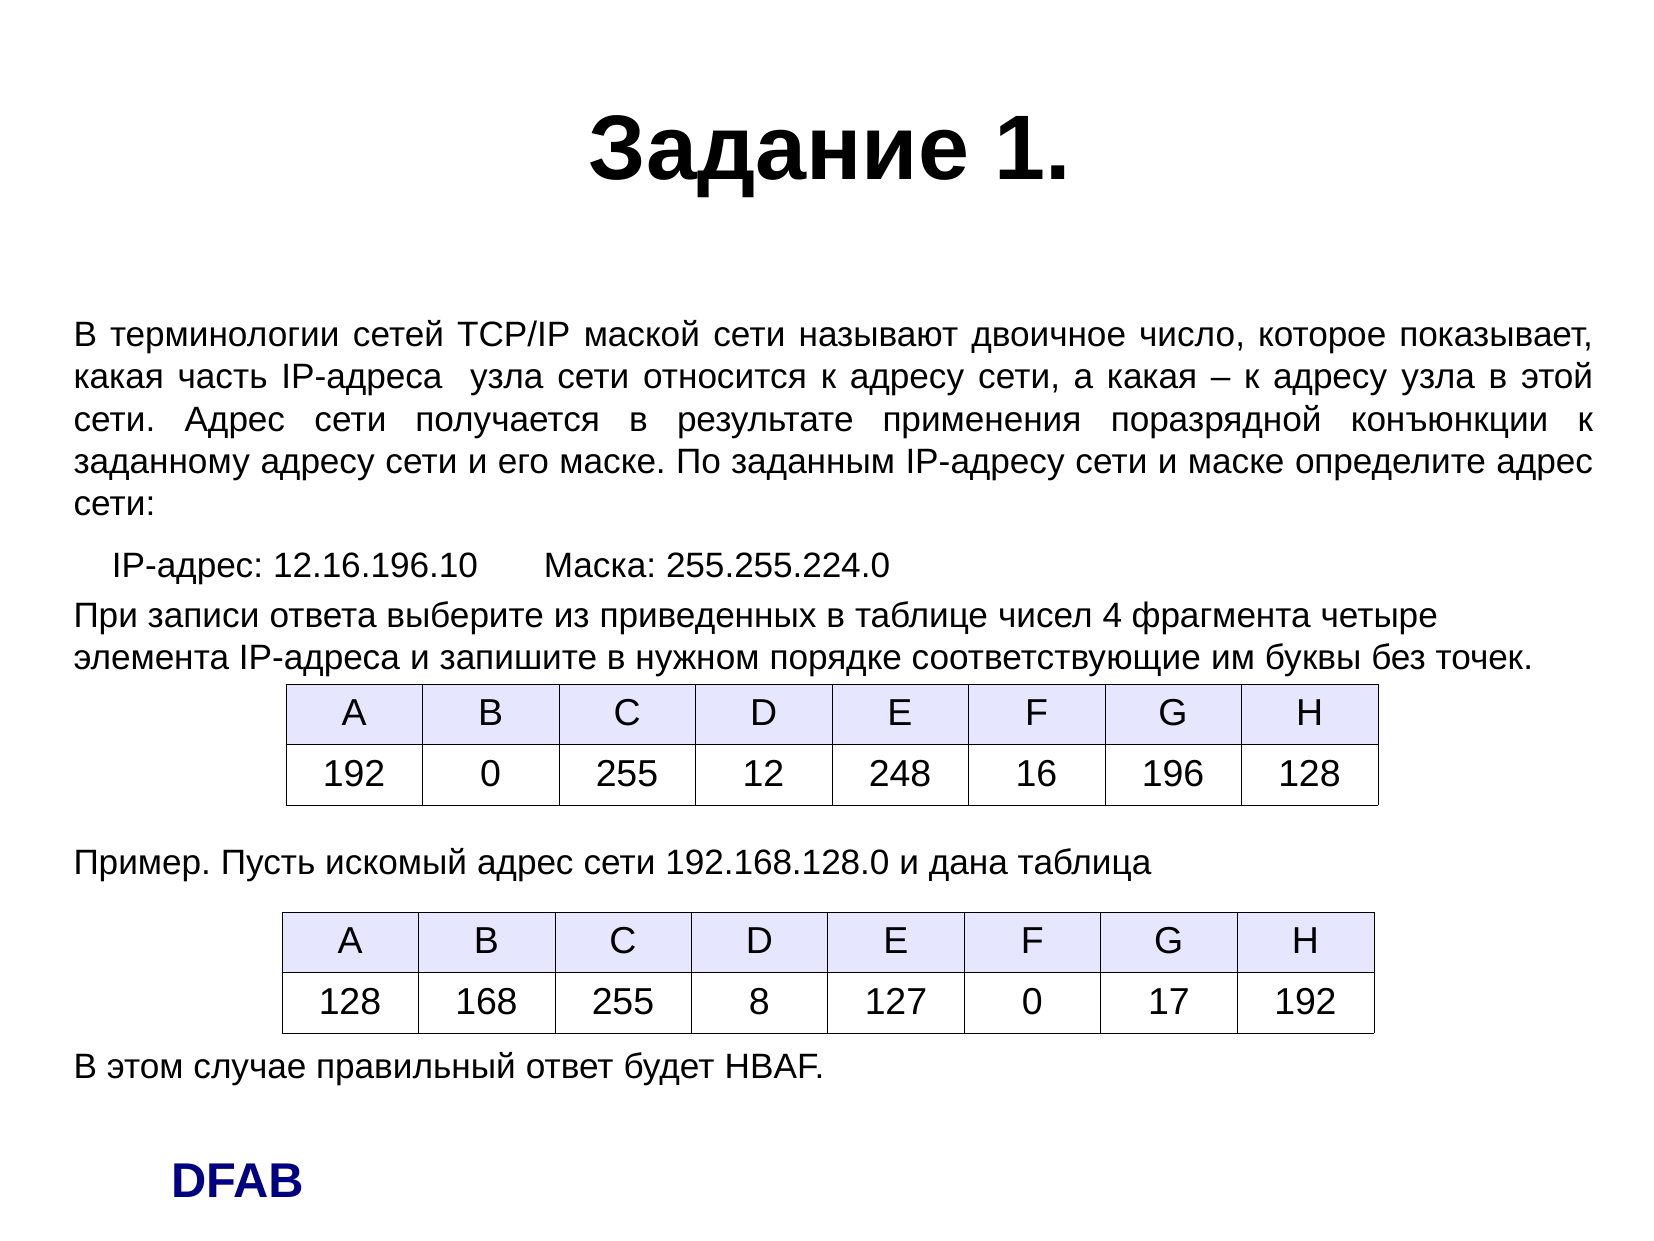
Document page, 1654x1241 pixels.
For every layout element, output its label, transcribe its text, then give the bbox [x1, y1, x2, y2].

table_header A [283, 913, 418, 972]
table_header G [1106, 685, 1241, 744]
table_cell 255 [556, 973, 691, 1033]
table_cell 168 [419, 973, 555, 1033]
table_cell 17 [1101, 973, 1237, 1033]
table_header B [419, 913, 555, 972]
table_cell 196 [1106, 745, 1241, 805]
table_cell 12 [696, 745, 832, 805]
table_header H [1238, 913, 1374, 972]
list В терминологии сетей TCP/IP маской сети называют двоичное число, которое показывает, какая часть IP-адреса узла сети относится к адресу сети, а какая – к адресу узла в этой сети. Адрес сети получается в результате применения поразрядной конъюнкции к заданному адресу сети и его маске. По заданным IP-адресу сети и маске определите адрес сети: IP-адрес: 12.16.196.10 Маска: 255.255.224.0 При записи ответа выберите из приведенных в таблице чисел 4 фрагмента четыре элемента IP-адреса и запишите в нужном порядке соответствующие им буквы без точек. Пример. Пусть искомый адрес сети 192.168.128.0 и дана таблица В этом случае правильный ответ будет HBAF. DFAB [58, 303, 1609, 1229]
title Задание 1. [82, 68, 1571, 303]
table_cell 128 [283, 973, 418, 1033]
table_header F [965, 913, 1100, 972]
table_header B [423, 685, 559, 744]
table_header E [833, 685, 968, 744]
table_header D [696, 685, 832, 744]
table_header H [1242, 685, 1378, 744]
table_header E [828, 913, 964, 972]
table_cell 0 [965, 973, 1100, 1033]
table_cell 8 [692, 973, 827, 1033]
table_header G [1101, 913, 1237, 972]
table_cell 248 [833, 745, 968, 805]
table_cell 192 [287, 745, 422, 805]
table_header F [969, 685, 1105, 744]
table_cell 0 [423, 745, 559, 805]
table_header C [560, 685, 695, 744]
table_header C [556, 913, 691, 972]
table_cell 127 [828, 973, 964, 1033]
table_header D [692, 913, 827, 972]
table_cell 128 [1242, 745, 1378, 805]
table_cell 192 [1238, 973, 1374, 1033]
table_header A [287, 685, 422, 744]
table_cell 255 [560, 745, 695, 805]
table_cell 16 [969, 745, 1105, 805]
